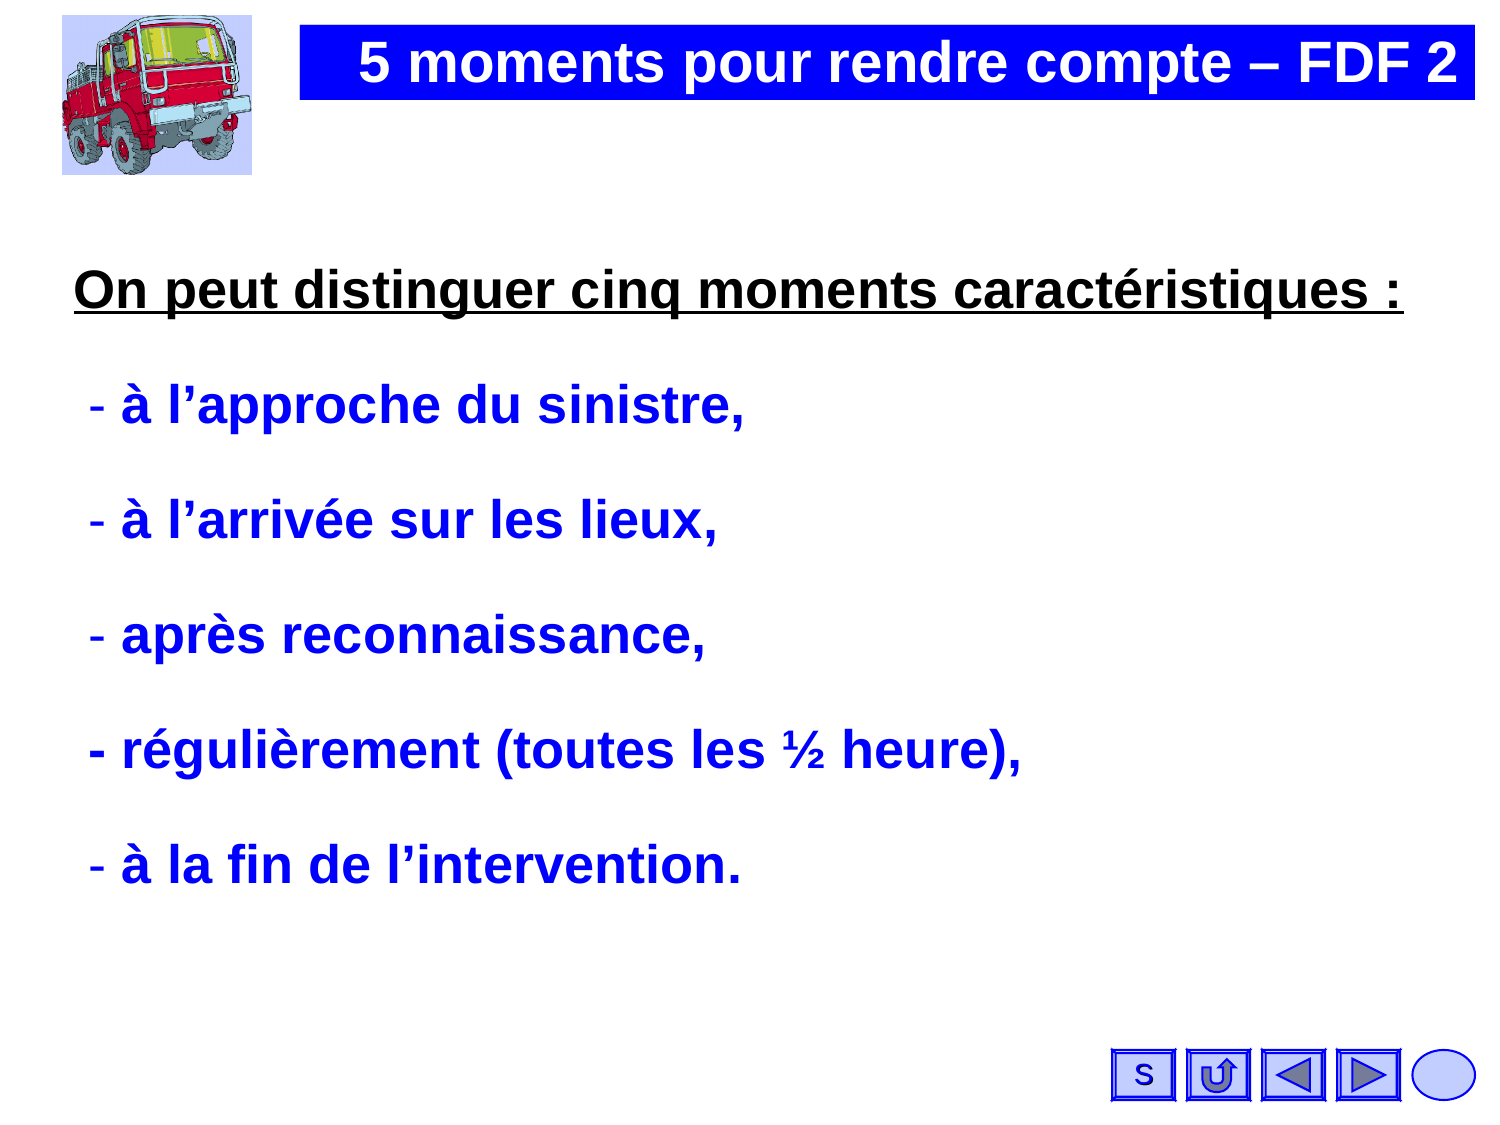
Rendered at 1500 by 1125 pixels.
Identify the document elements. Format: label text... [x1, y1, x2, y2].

text_box On peut distinguer cinq moments caractéristiques : - à l’approche du sinistre, - à l’arrivée sur les lieux, - après reconnaissance, - régulièrement (toutes les ½ heure), - à la fin de l’intervention. [59, 255, 1447, 945]
text_box [1412, 1049, 1476, 1101]
text_box 5 moments pour rendre compte – FDF 2 [299, 24, 1475, 100]
